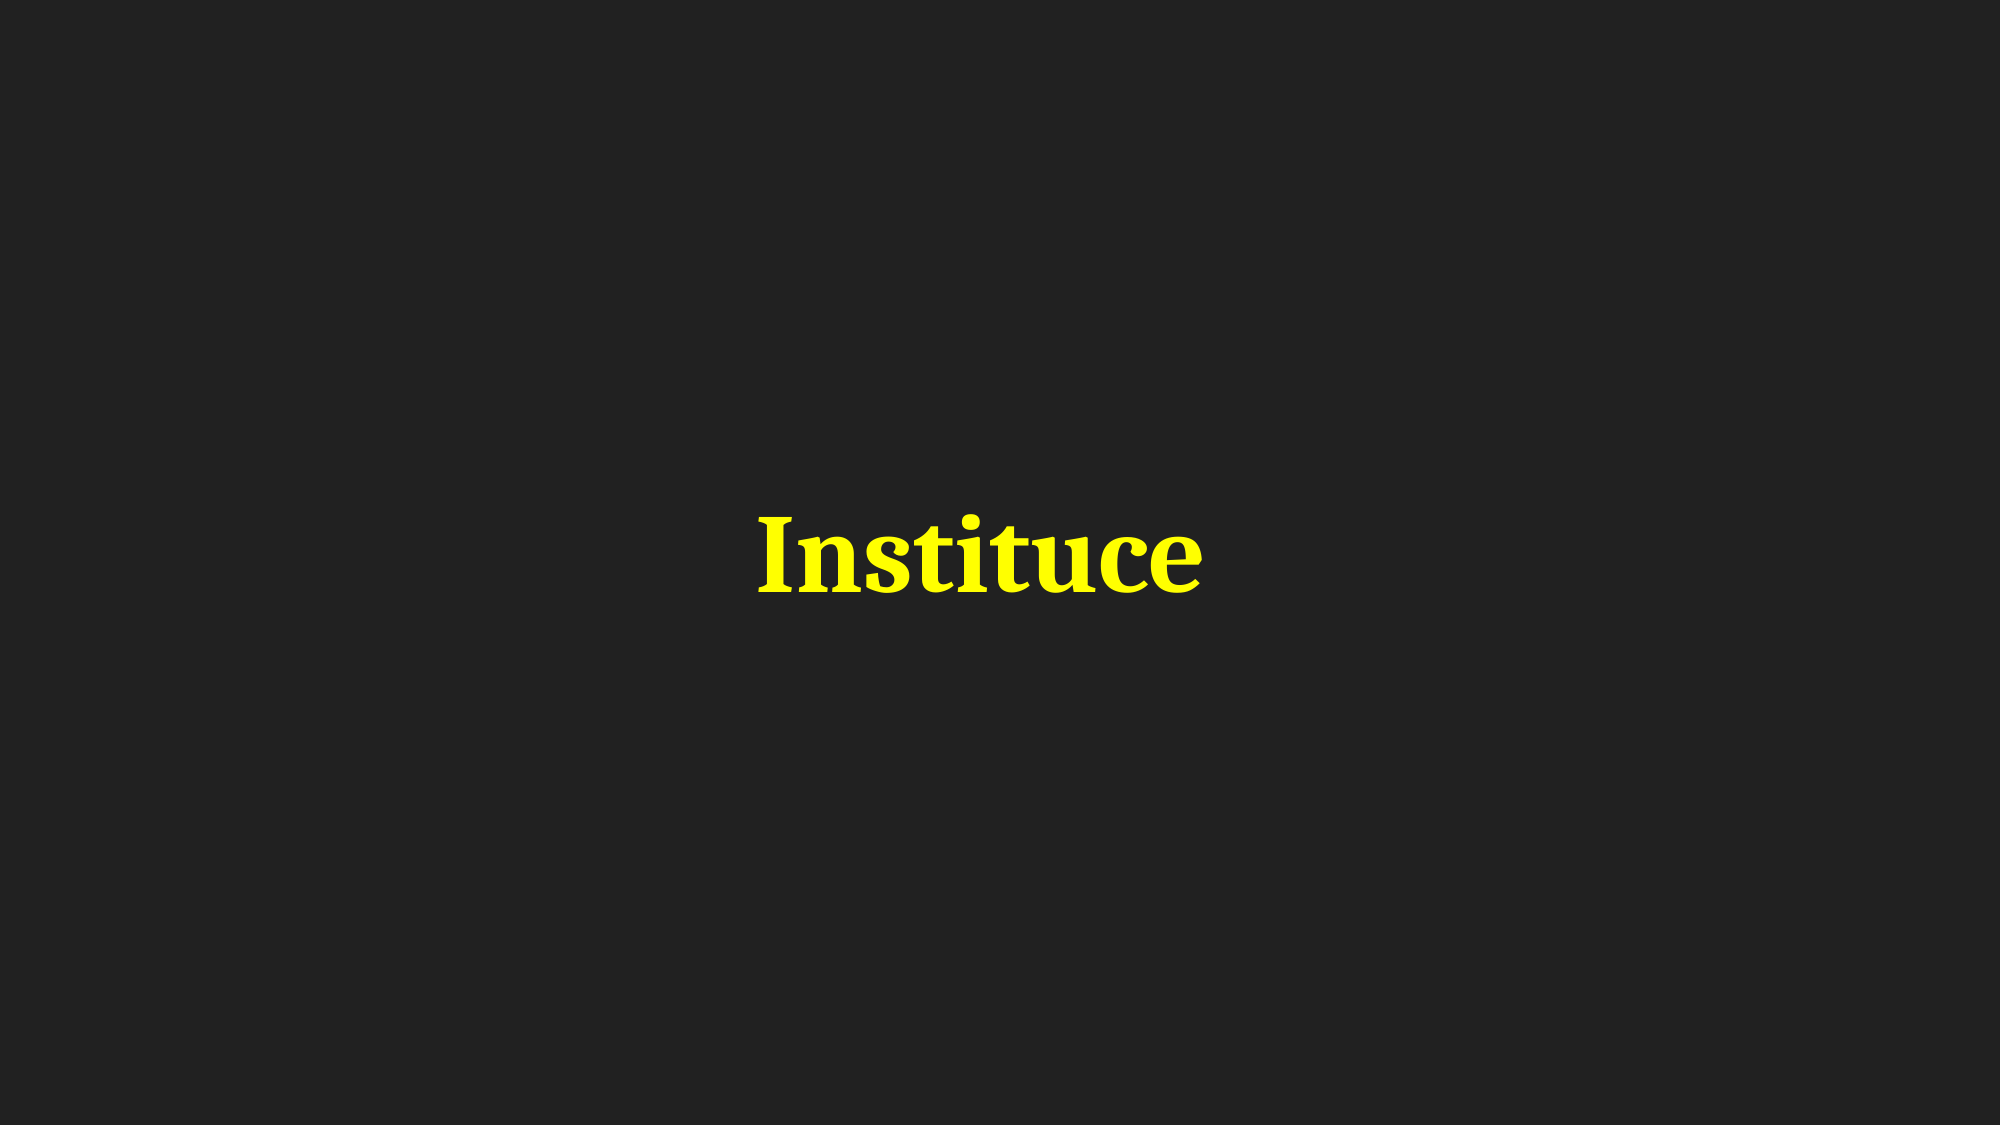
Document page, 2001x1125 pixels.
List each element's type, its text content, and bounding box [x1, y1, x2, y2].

text_box Instituce [740, 472, 1300, 625]
